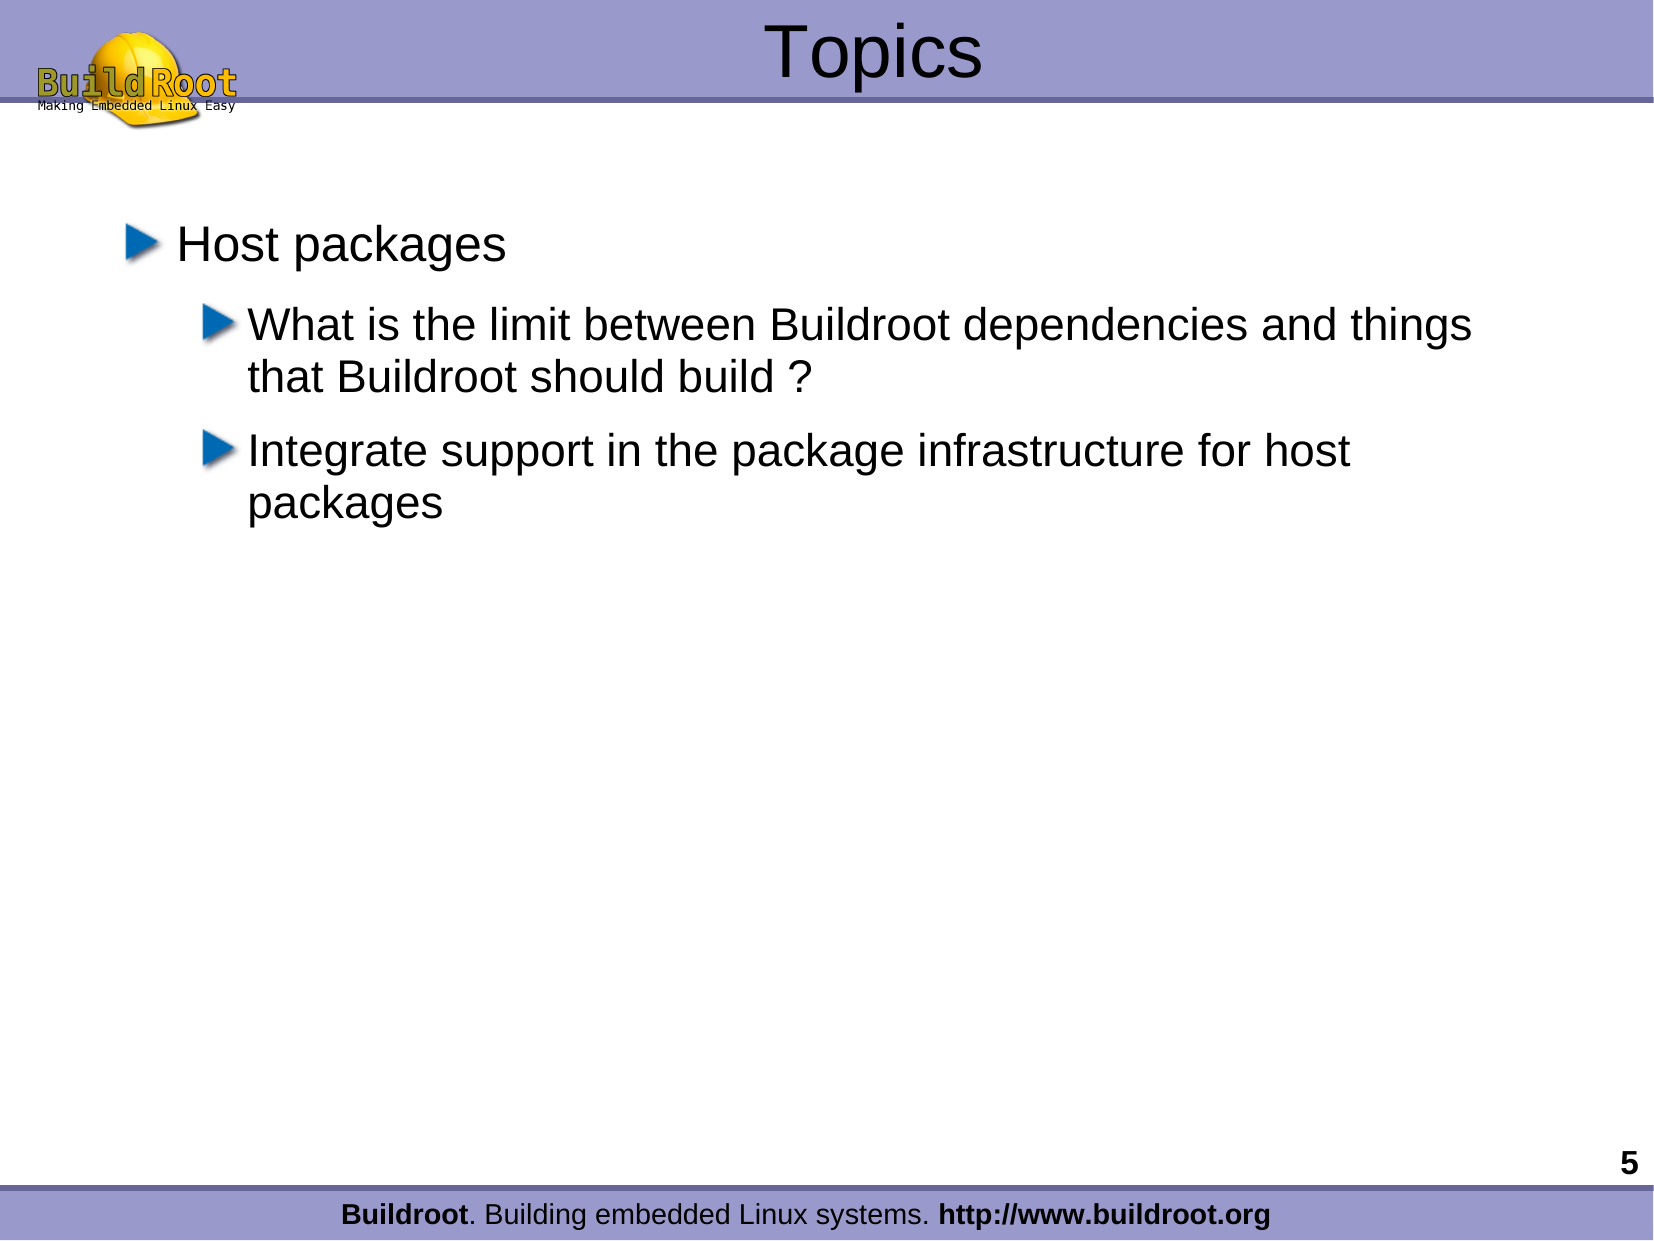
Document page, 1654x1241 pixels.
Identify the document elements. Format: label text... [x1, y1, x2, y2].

list Host packages What is the limit between Buildroot dependencies and things that Buildroot should build ? Integrate support in the package infrastructure for host packages [105, 216, 1518, 1066]
title Topics [197, 4, 1551, 98]
picture [18, 17, 261, 140]
